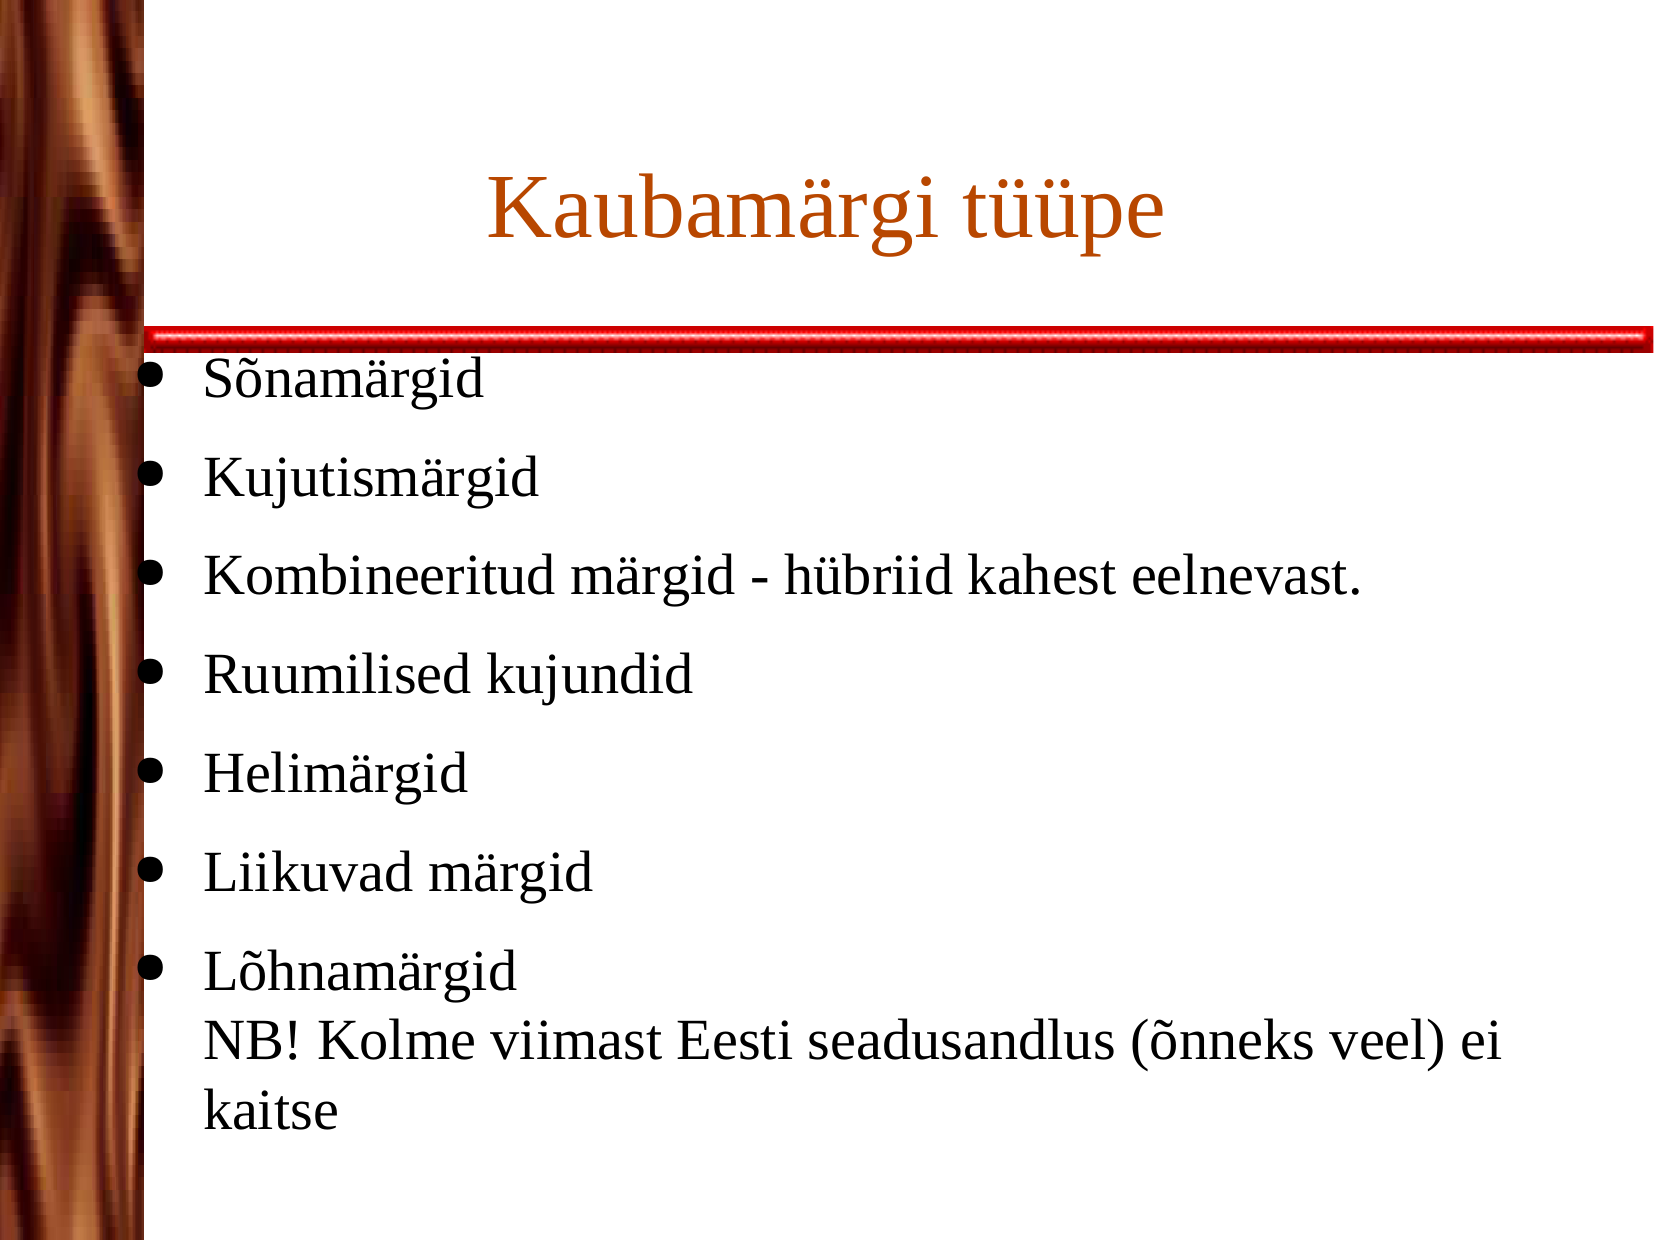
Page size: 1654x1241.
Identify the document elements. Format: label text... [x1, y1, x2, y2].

picture [0, 0, 1654, 1240]
list Sõnamärgid Kujutismärgid Kombineeritud märgid - hübriid kahest eelnevast. Ruumilised kujundid Helimärgid Liikuvad märgid Lõhnamärgid NB! Kolme viimast Eesti seadusandlus (õnneks veel) ei kaitse [121, 344, 1614, 1144]
title Kaubamärgi tüüpe [121, 100, 1533, 312]
